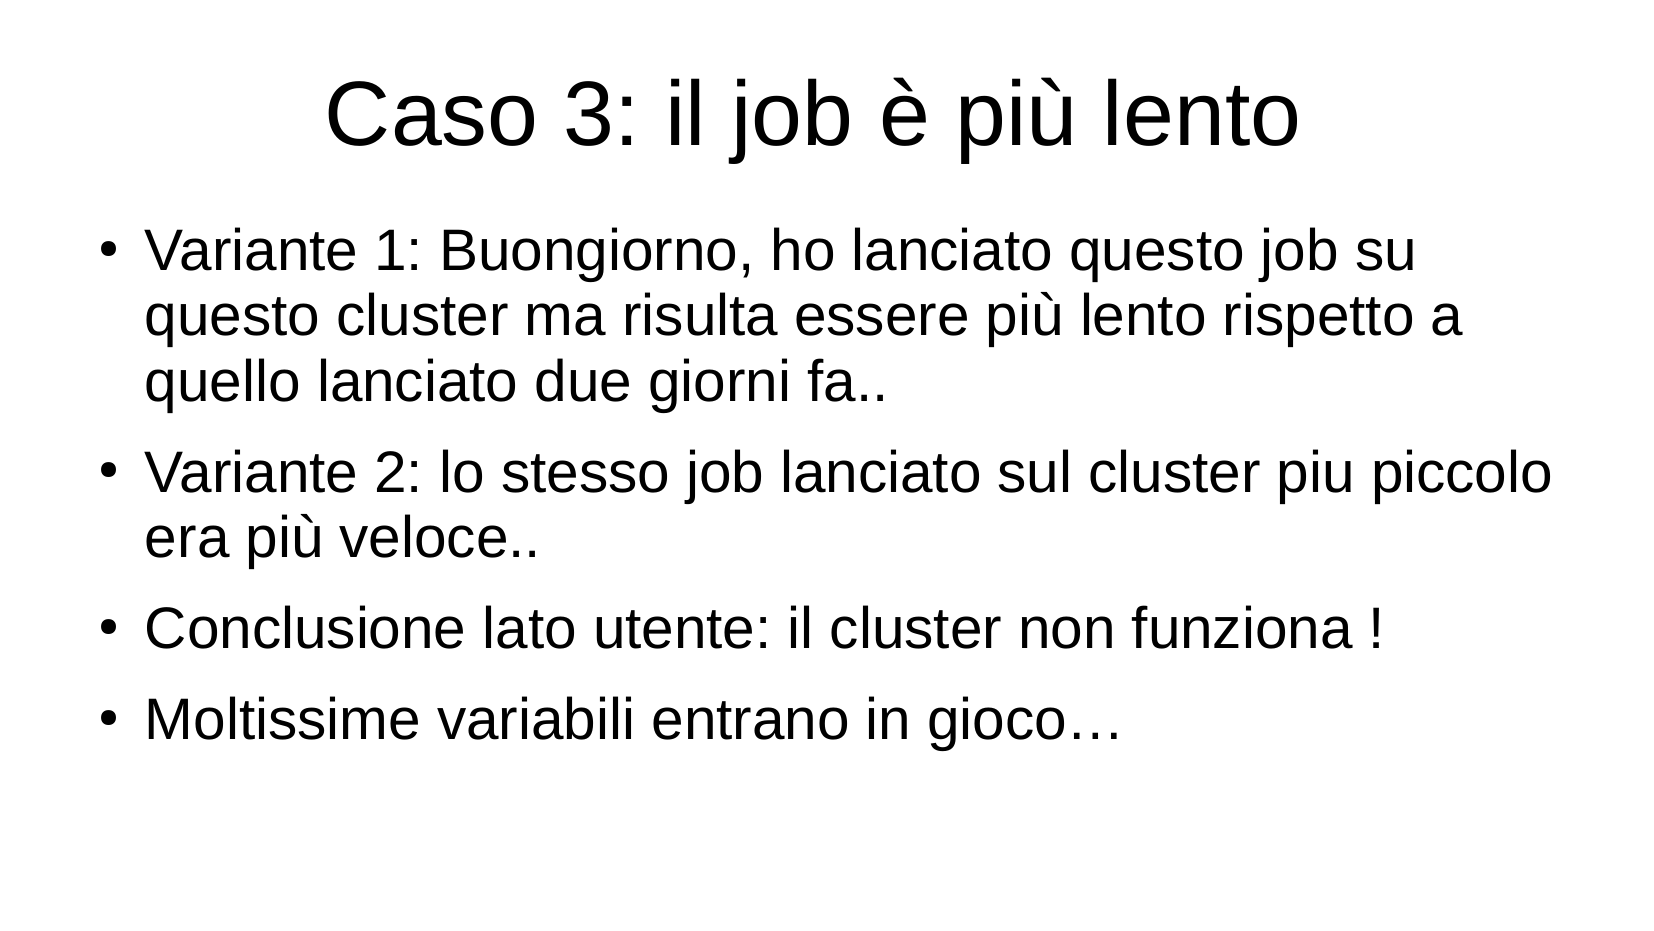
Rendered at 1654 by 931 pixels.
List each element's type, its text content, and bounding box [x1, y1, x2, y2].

list Variante 1: Buongiorno, ho lanciato questo job su questo cluster ma risulta essere più lento rispetto a quello lanciato due giorni fa.. Variante 2: lo stesso job lanciato sul cluster piu piccolo era più veloce.. Conclusione lato utente: il cluster non funziona ! Moltissime variabili entrano in gioco… [82, 217, 1571, 757]
title Caso 3: il job è più lento [82, 36, 1571, 192]
